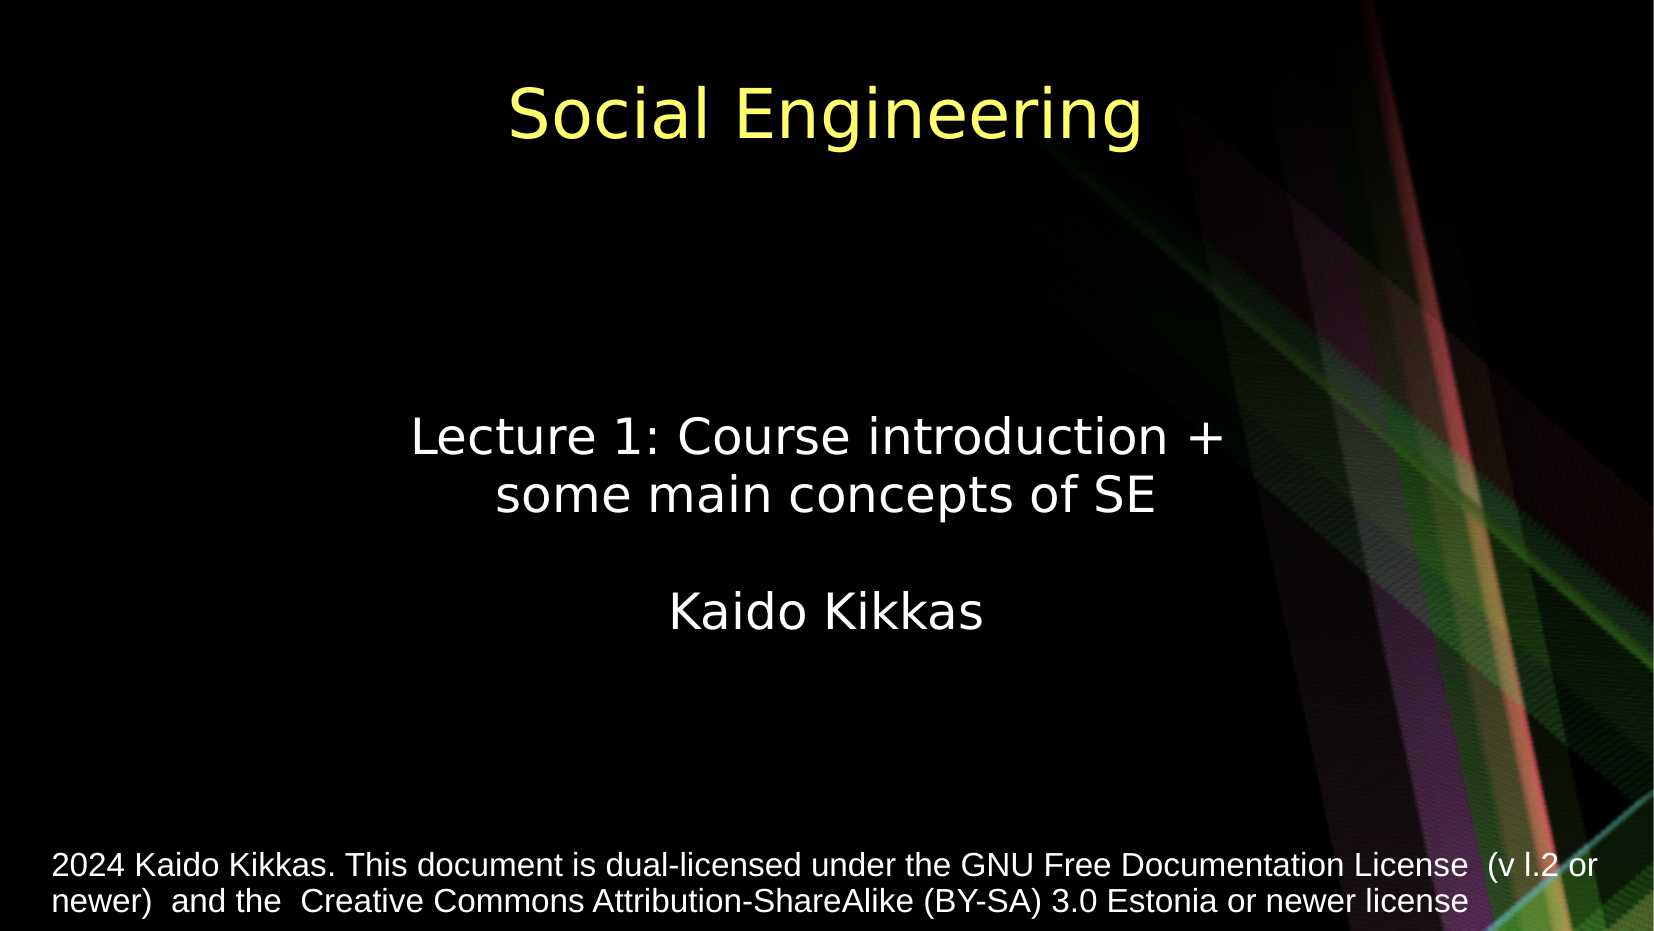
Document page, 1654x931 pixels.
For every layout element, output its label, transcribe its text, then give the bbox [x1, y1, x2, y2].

subtitle Lecture 1: Course introduction + some main concepts of SE Kaido Kikkas [82, 217, 1571, 832]
picture [0, 0, 1654, 931]
text_box 2024 Kaido Kikkas. This document is dual-licensed under the GNU Free Documentation License (v l.2 or newer) and the Creative Commons Attribution-ShareAlike (BY-SA) 3.0 Estonia or newer license [36, 838, 1654, 928]
title Social Engineering [82, 37, 1571, 193]
